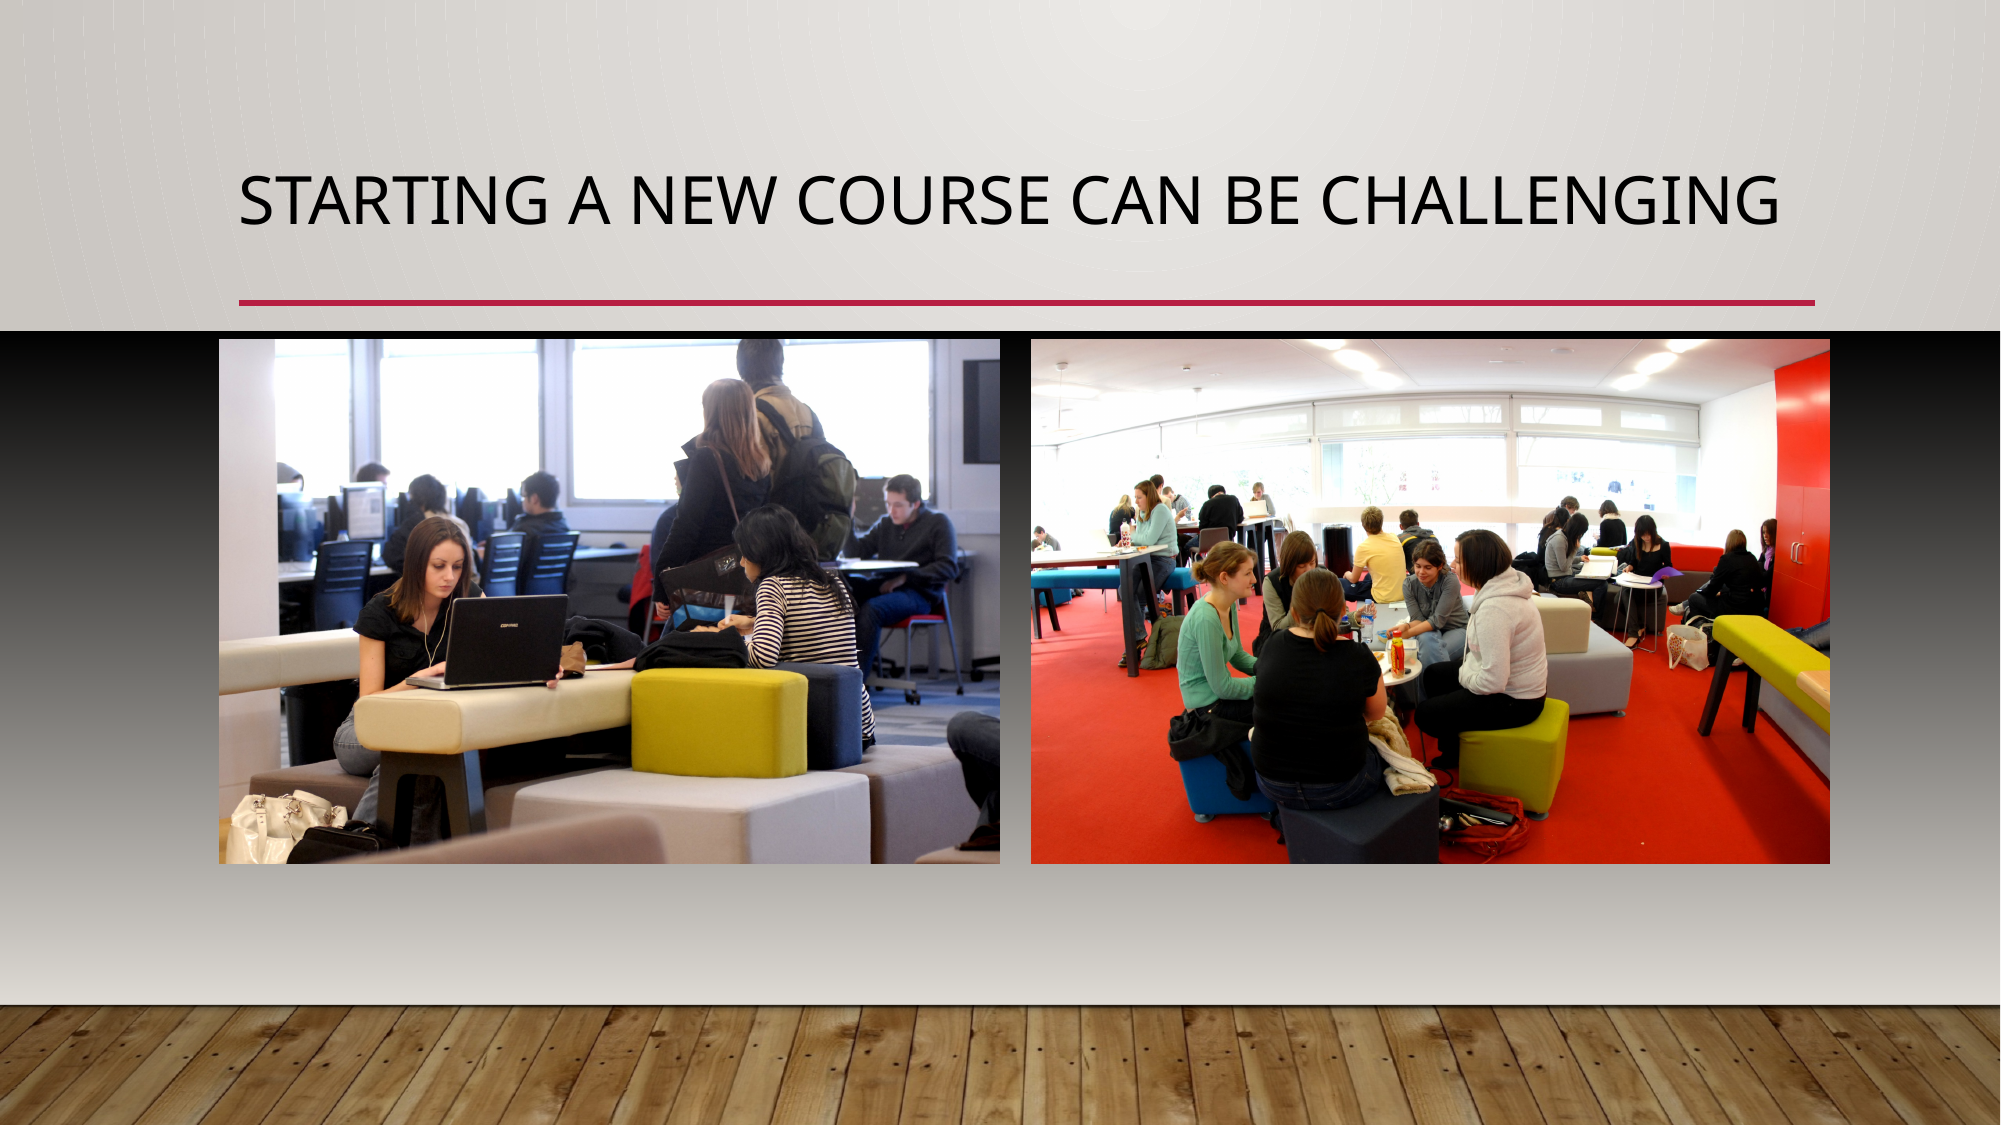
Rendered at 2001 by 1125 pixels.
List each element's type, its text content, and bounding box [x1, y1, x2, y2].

picture [1031, 339, 1830, 864]
picture [219, 339, 1000, 864]
title Starting a new course can be challenging [224, 159, 1800, 272]
